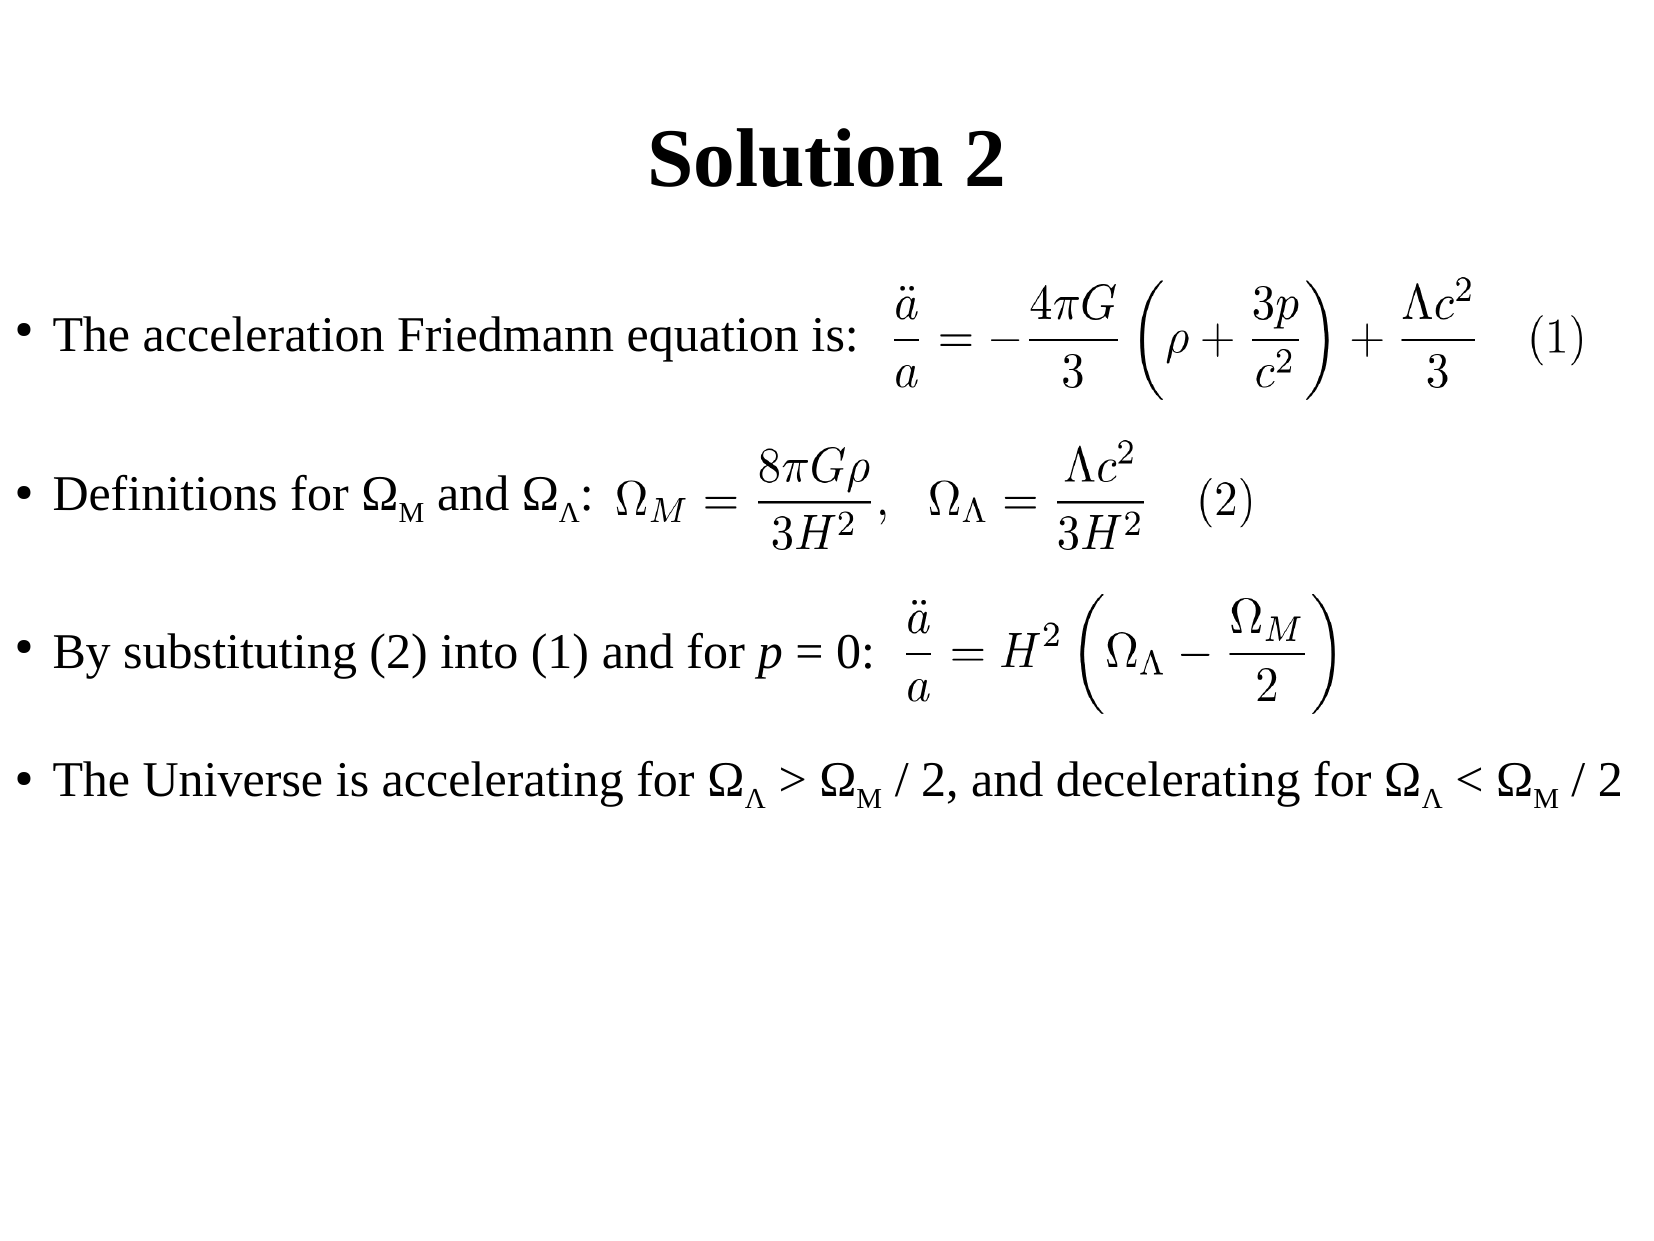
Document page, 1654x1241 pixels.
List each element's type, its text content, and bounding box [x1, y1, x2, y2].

picture [906, 594, 1335, 714]
picture [894, 277, 1582, 400]
picture [616, 440, 1251, 550]
title Solution 2 [82, 49, 1571, 257]
list The acceleration Friedmann equation is: Definitions for ΩM and ΩΛ: By substituting (2) into (1) and for p = 0: The Universe is accelerating for ΩΛ > ΩM / 2, and decelerating for ΩΛ < ΩM / 2 [0, 234, 1651, 1072]
